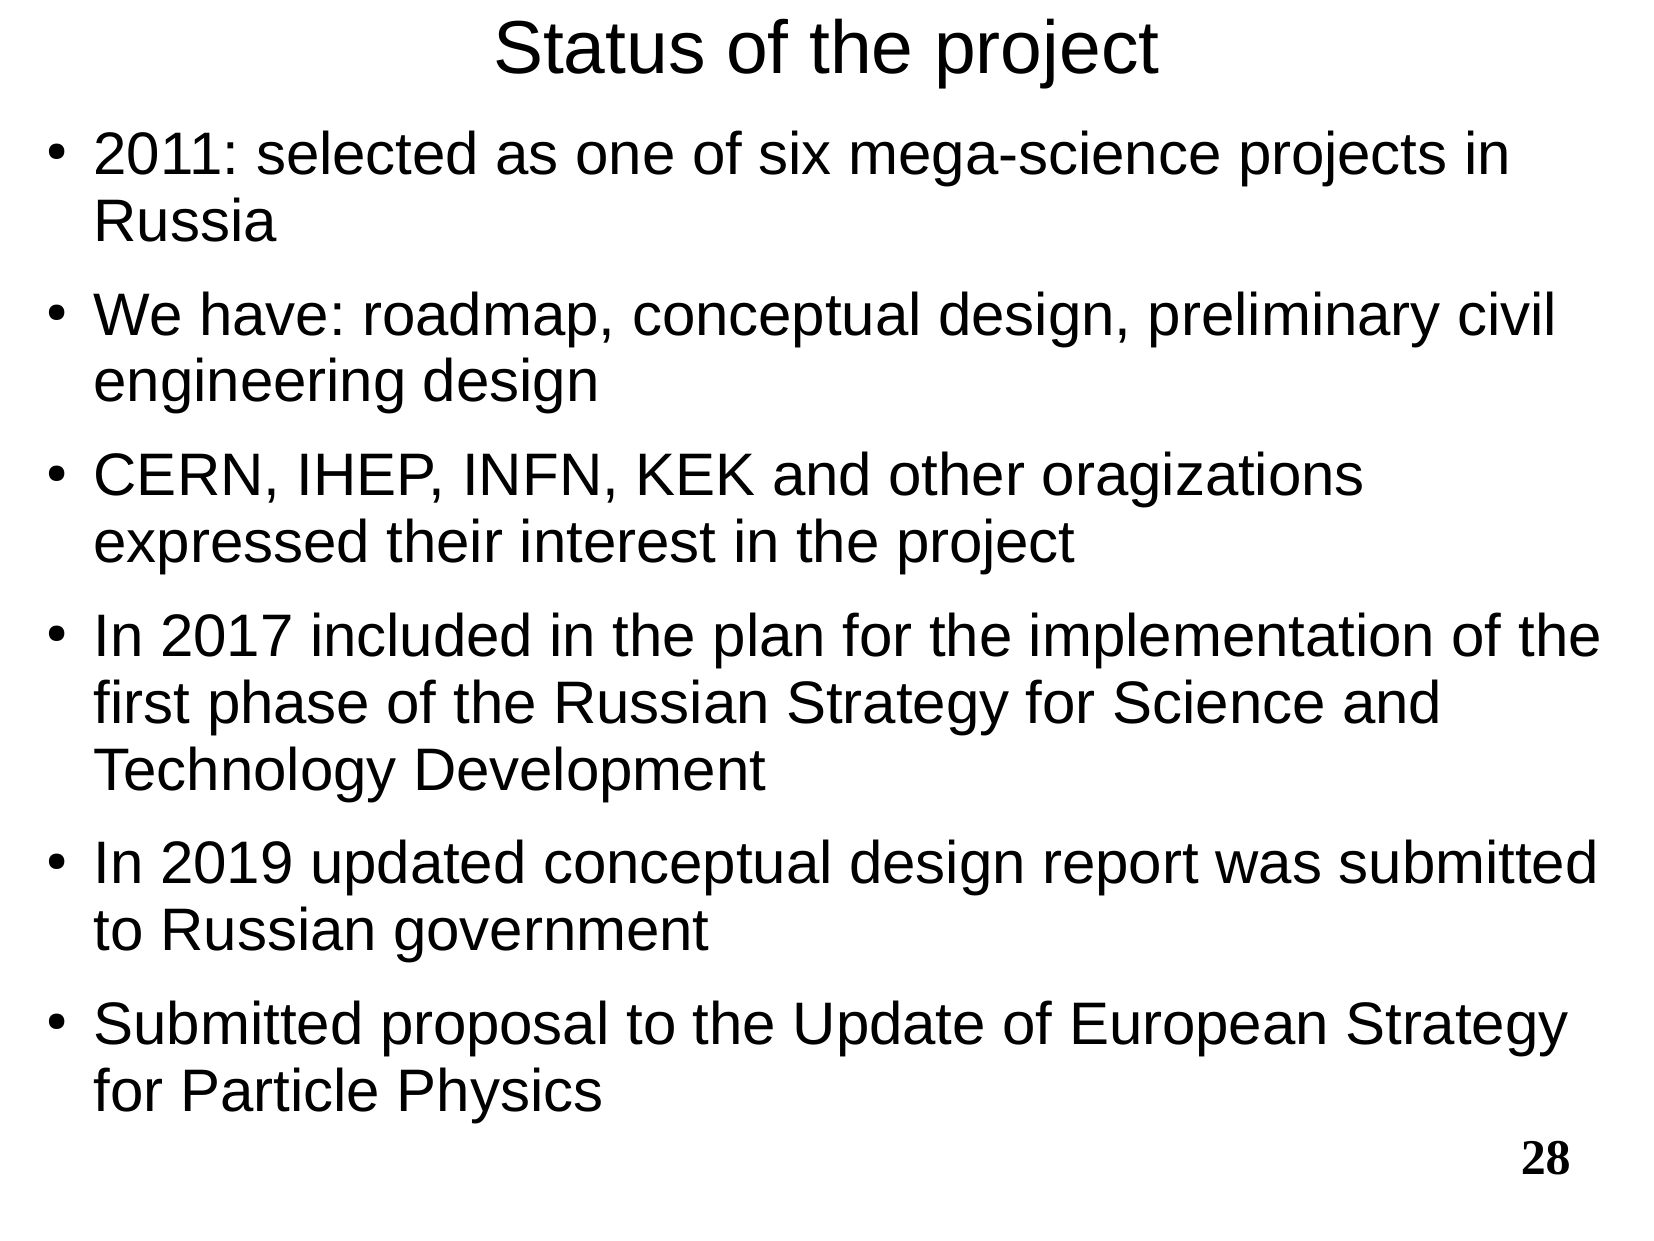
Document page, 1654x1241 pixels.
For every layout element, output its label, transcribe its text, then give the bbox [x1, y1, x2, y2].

list 2011: selected as one of six mega-science projects in Russia We have: roadmap, conceptual design, preliminary civil engineering design CERN, IHEP, INFN, KEK and other oragizations expressed their interest in the project In 2017 included in the plan for the implementation of the first phase of the Russian Strategy for Science and Technology Development In 2019 updated conceptual design report was submitted to Russian government Submitted proposal to the Update of European Strategy for Particle Physics [30, 120, 1636, 1126]
title Status of the project [82, 5, 1571, 90]
